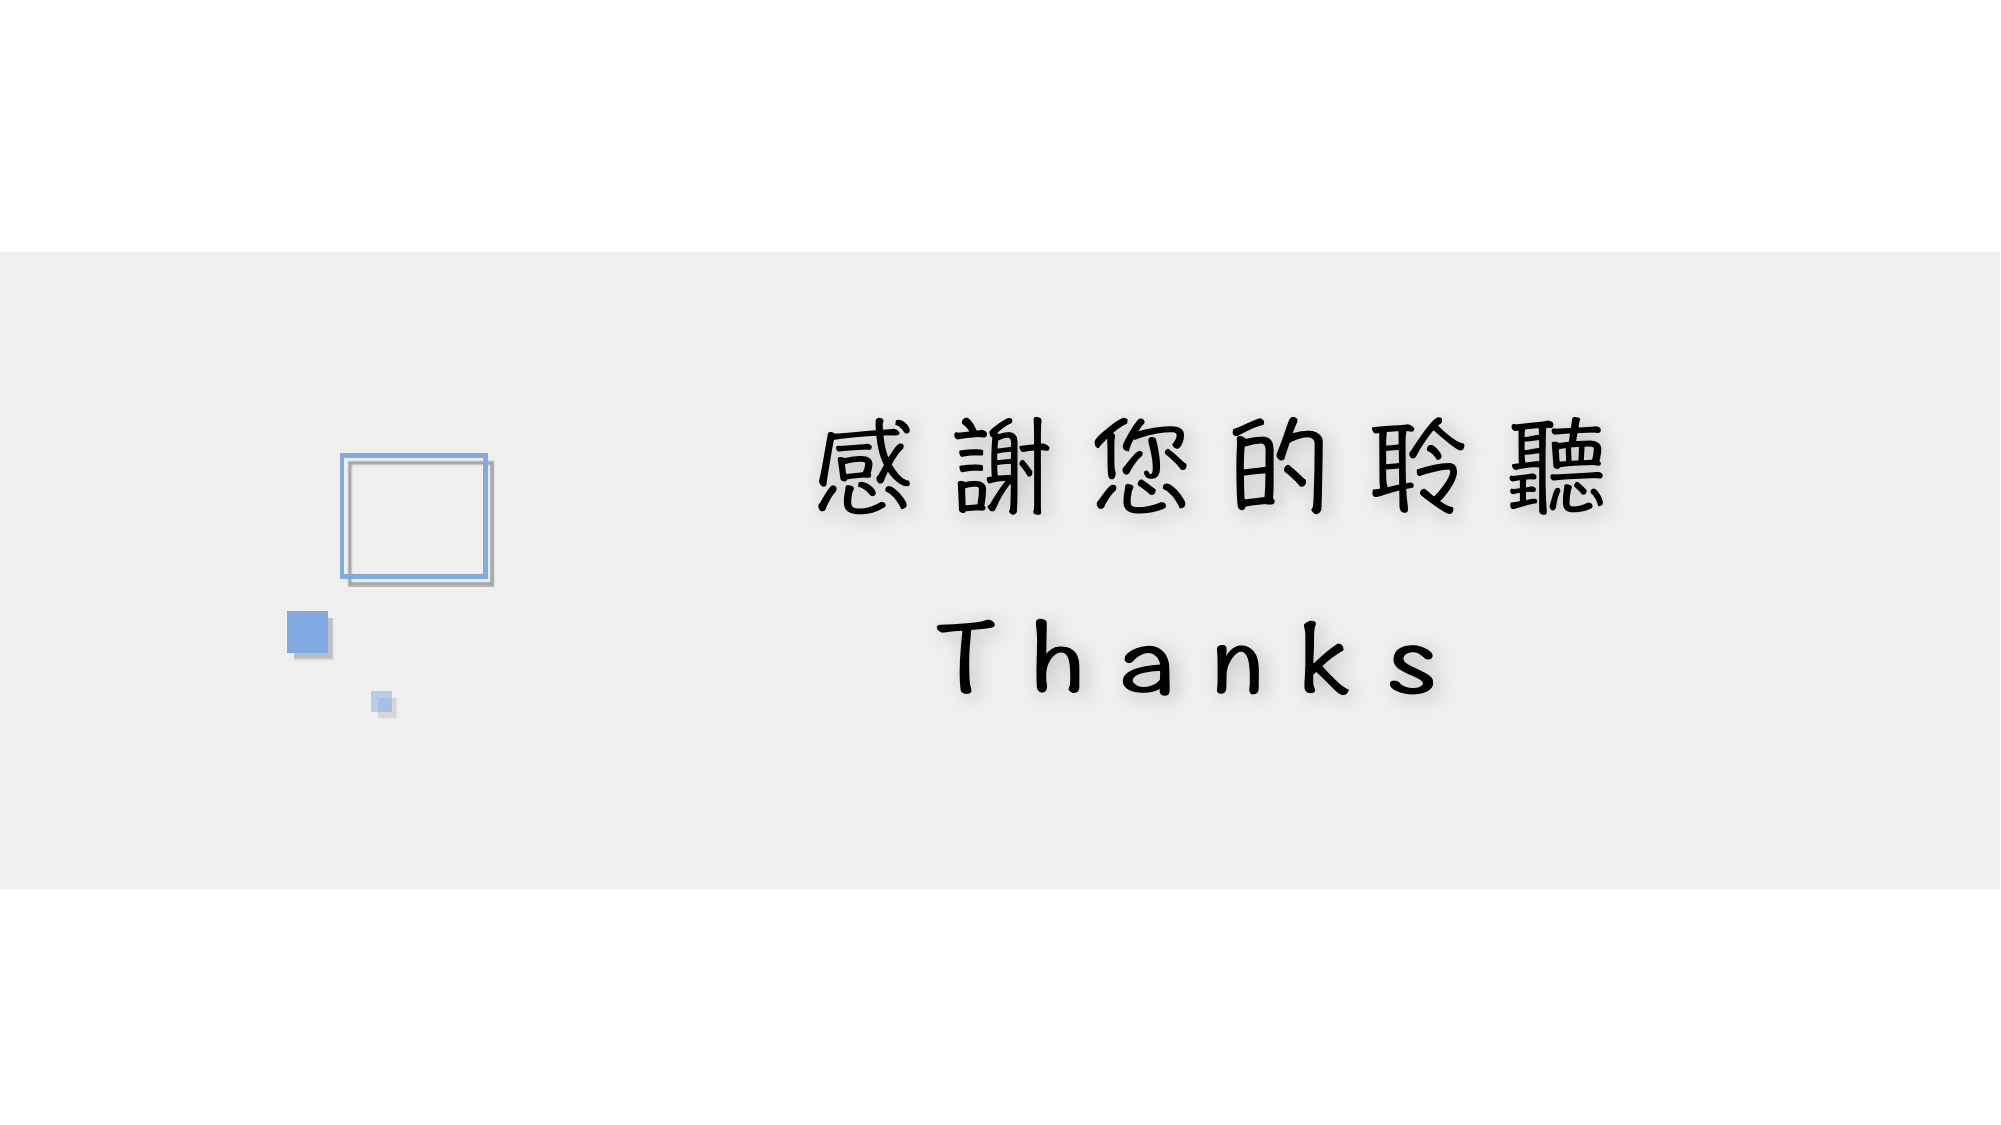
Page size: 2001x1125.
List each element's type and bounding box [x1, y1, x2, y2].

text_box [0, 252, 2000, 889]
picture [725, 356, 1705, 830]
